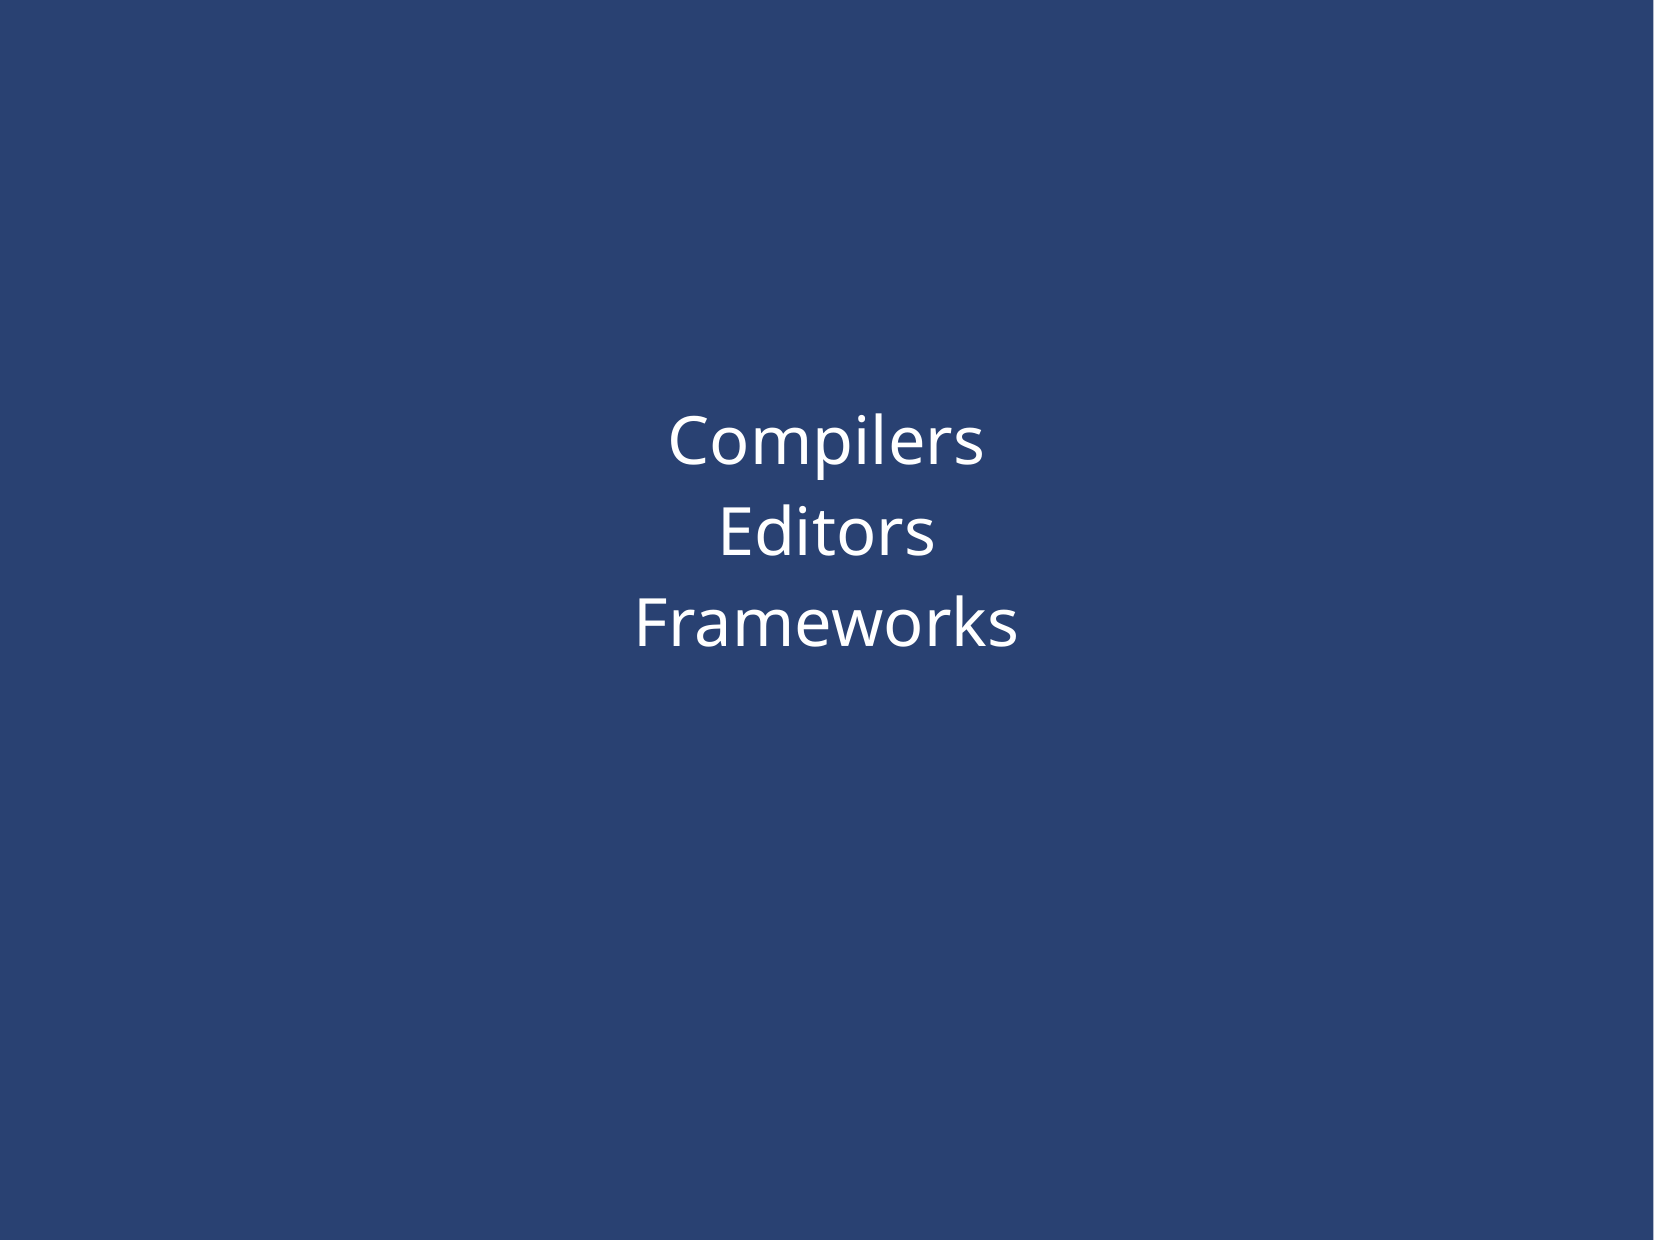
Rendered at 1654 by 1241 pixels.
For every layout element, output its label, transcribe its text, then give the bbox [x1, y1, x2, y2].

subtitle Compilers Editors Frameworks [82, 49, 1571, 1109]
